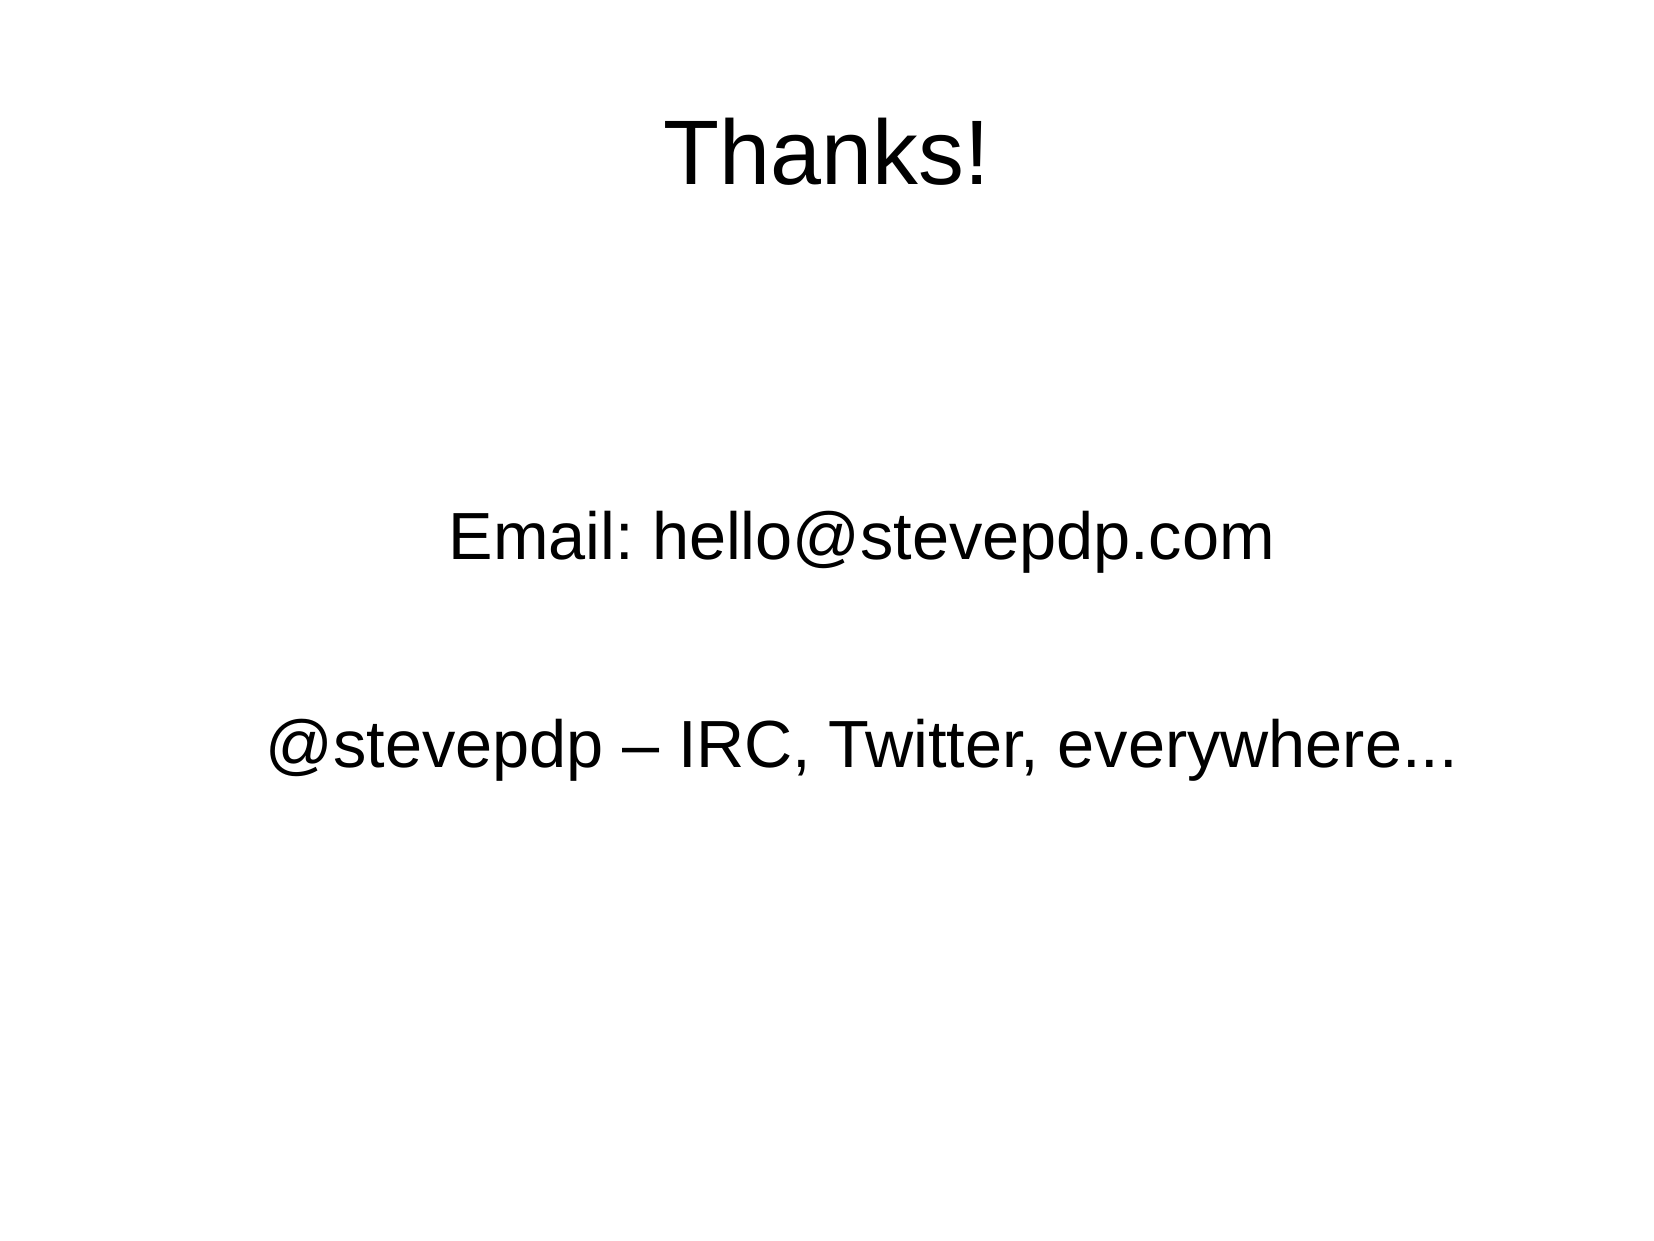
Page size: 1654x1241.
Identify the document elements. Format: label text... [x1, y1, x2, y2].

list Email: hello@stevepdp.com @stevepdp – IRC, Twitter, everywhere... [82, 290, 1571, 1010]
title Thanks! [82, 49, 1571, 257]
